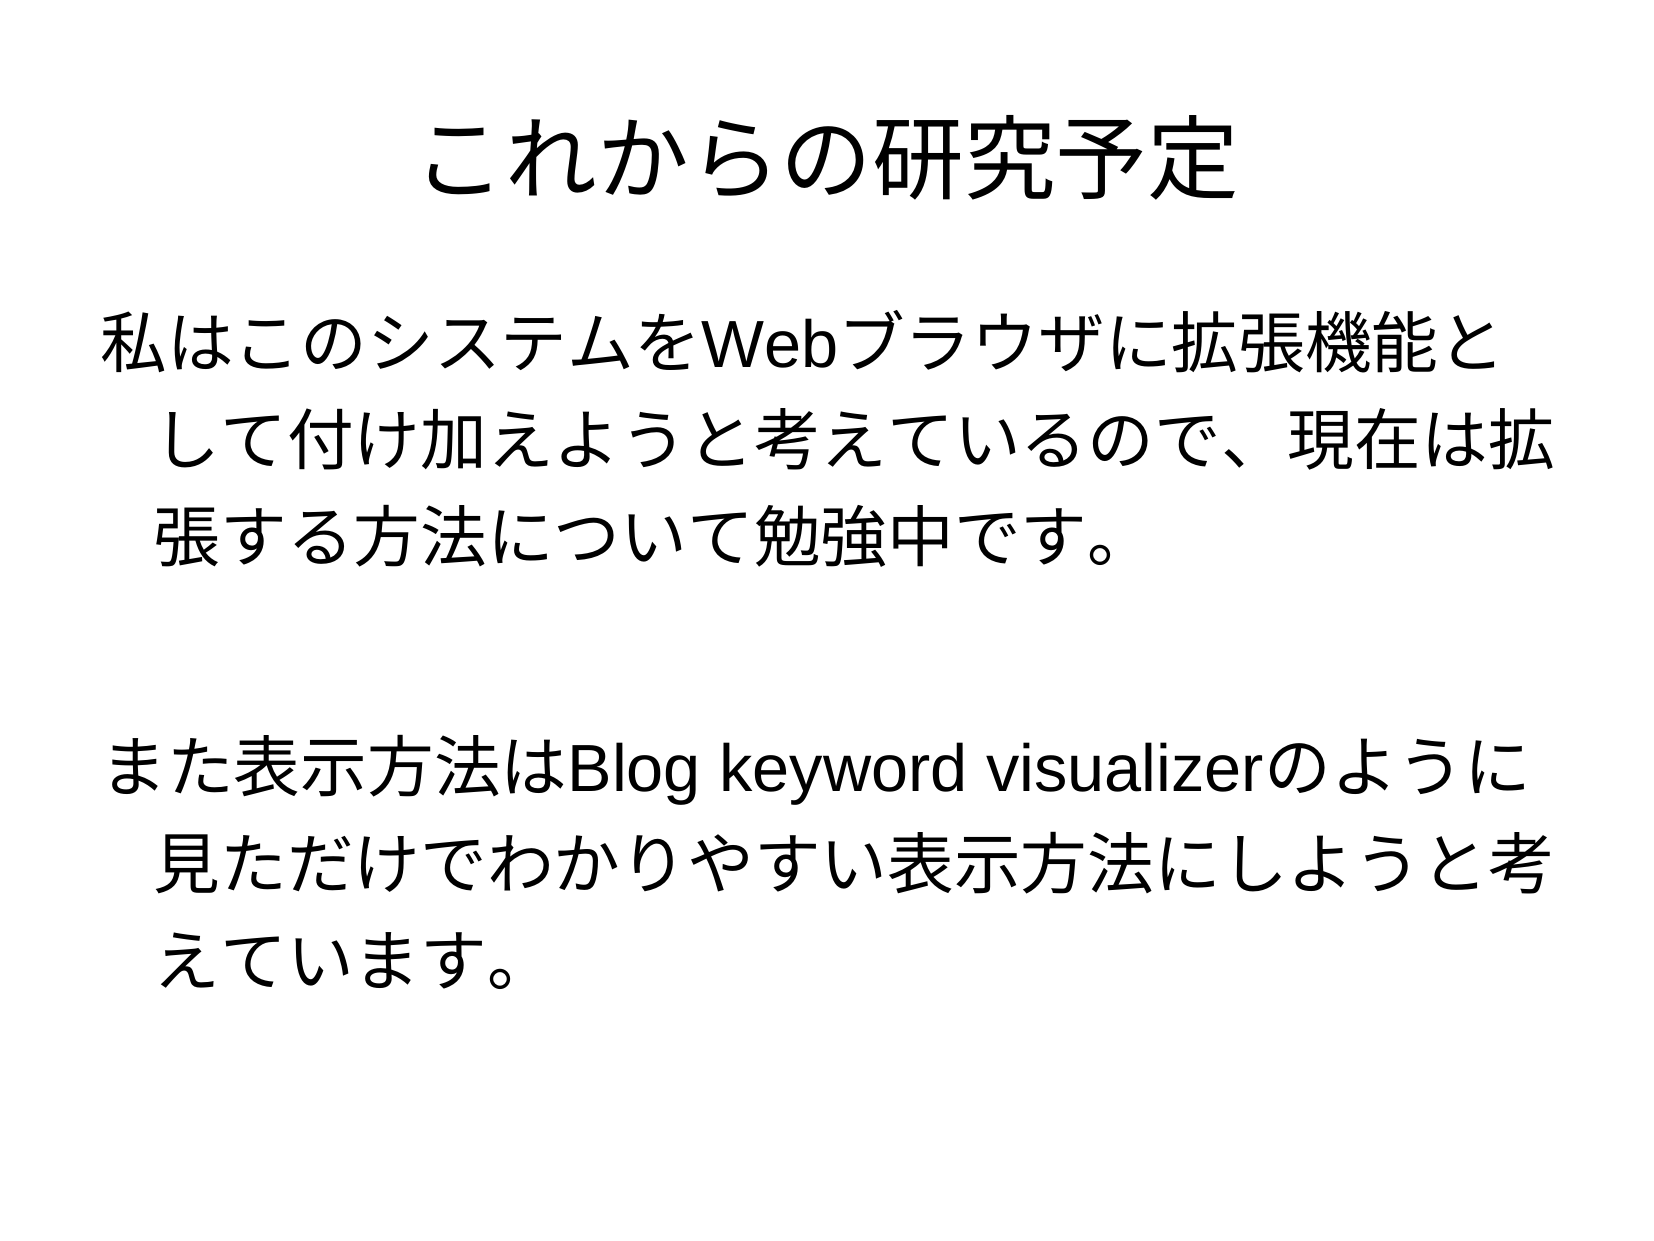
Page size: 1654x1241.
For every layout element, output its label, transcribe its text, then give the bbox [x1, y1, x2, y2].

title これからの研究予定 [82, 49, 1571, 257]
list 私はこのシステムをWebブラウザに拡張機能として付け加えようと考えているので、現在は拡張する方法について勉強中です。 また表示方法はBlog keyword visualizerのように見ただけでわかりやすい表示方法にしようと考えています。 [82, 290, 1571, 1109]
